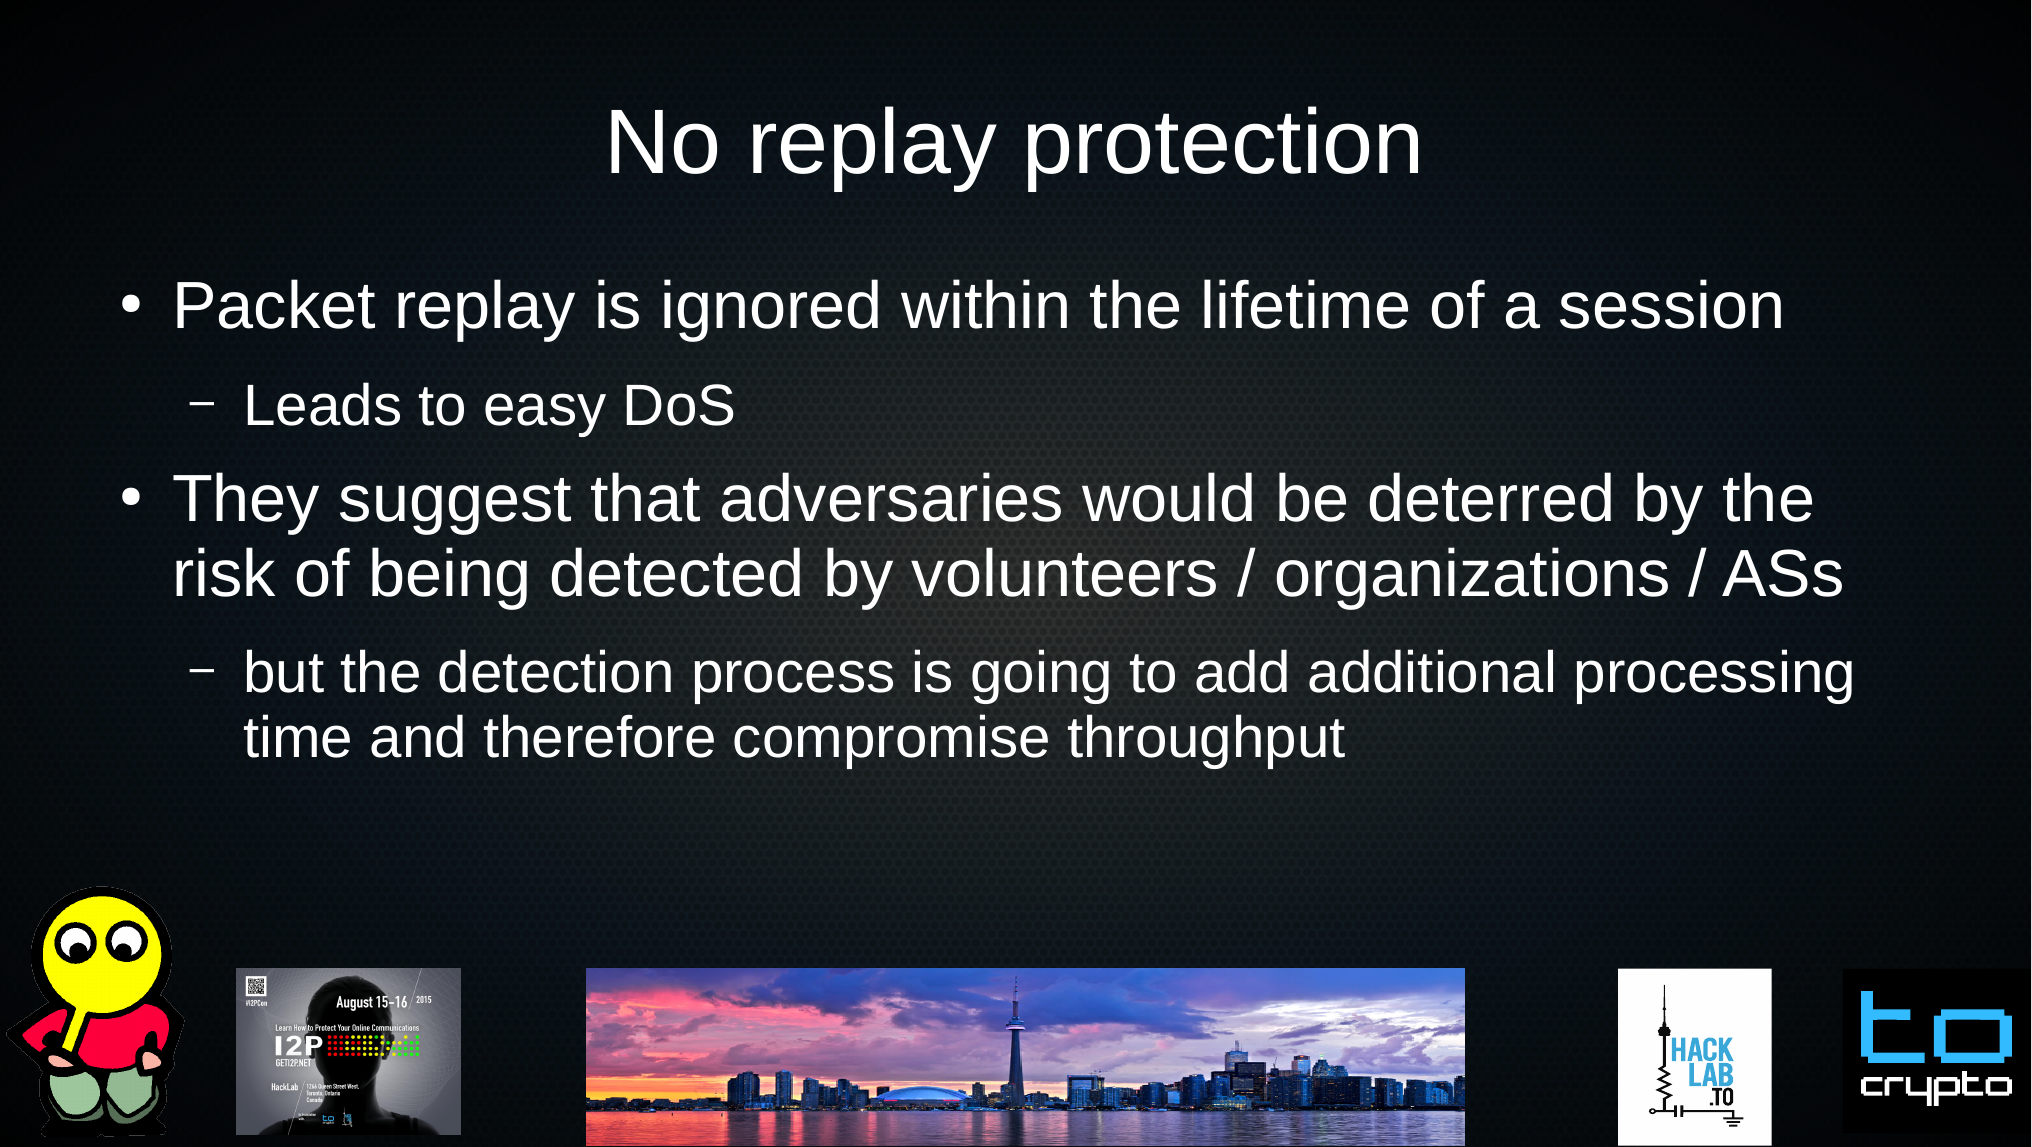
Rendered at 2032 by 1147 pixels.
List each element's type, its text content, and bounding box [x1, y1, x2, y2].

title No replay protection [101, 45, 1930, 237]
list Packet replay is ignored within the lifetime of a session Leads to easy DoS They suggest that adversaries would be deterred by the risk of being detected by volunteers / organizations / ASs but the detection process is going to add additional processing time and therefore compromise throughput [101, 268, 1930, 933]
picture [0, 0, 2032, 1147]
